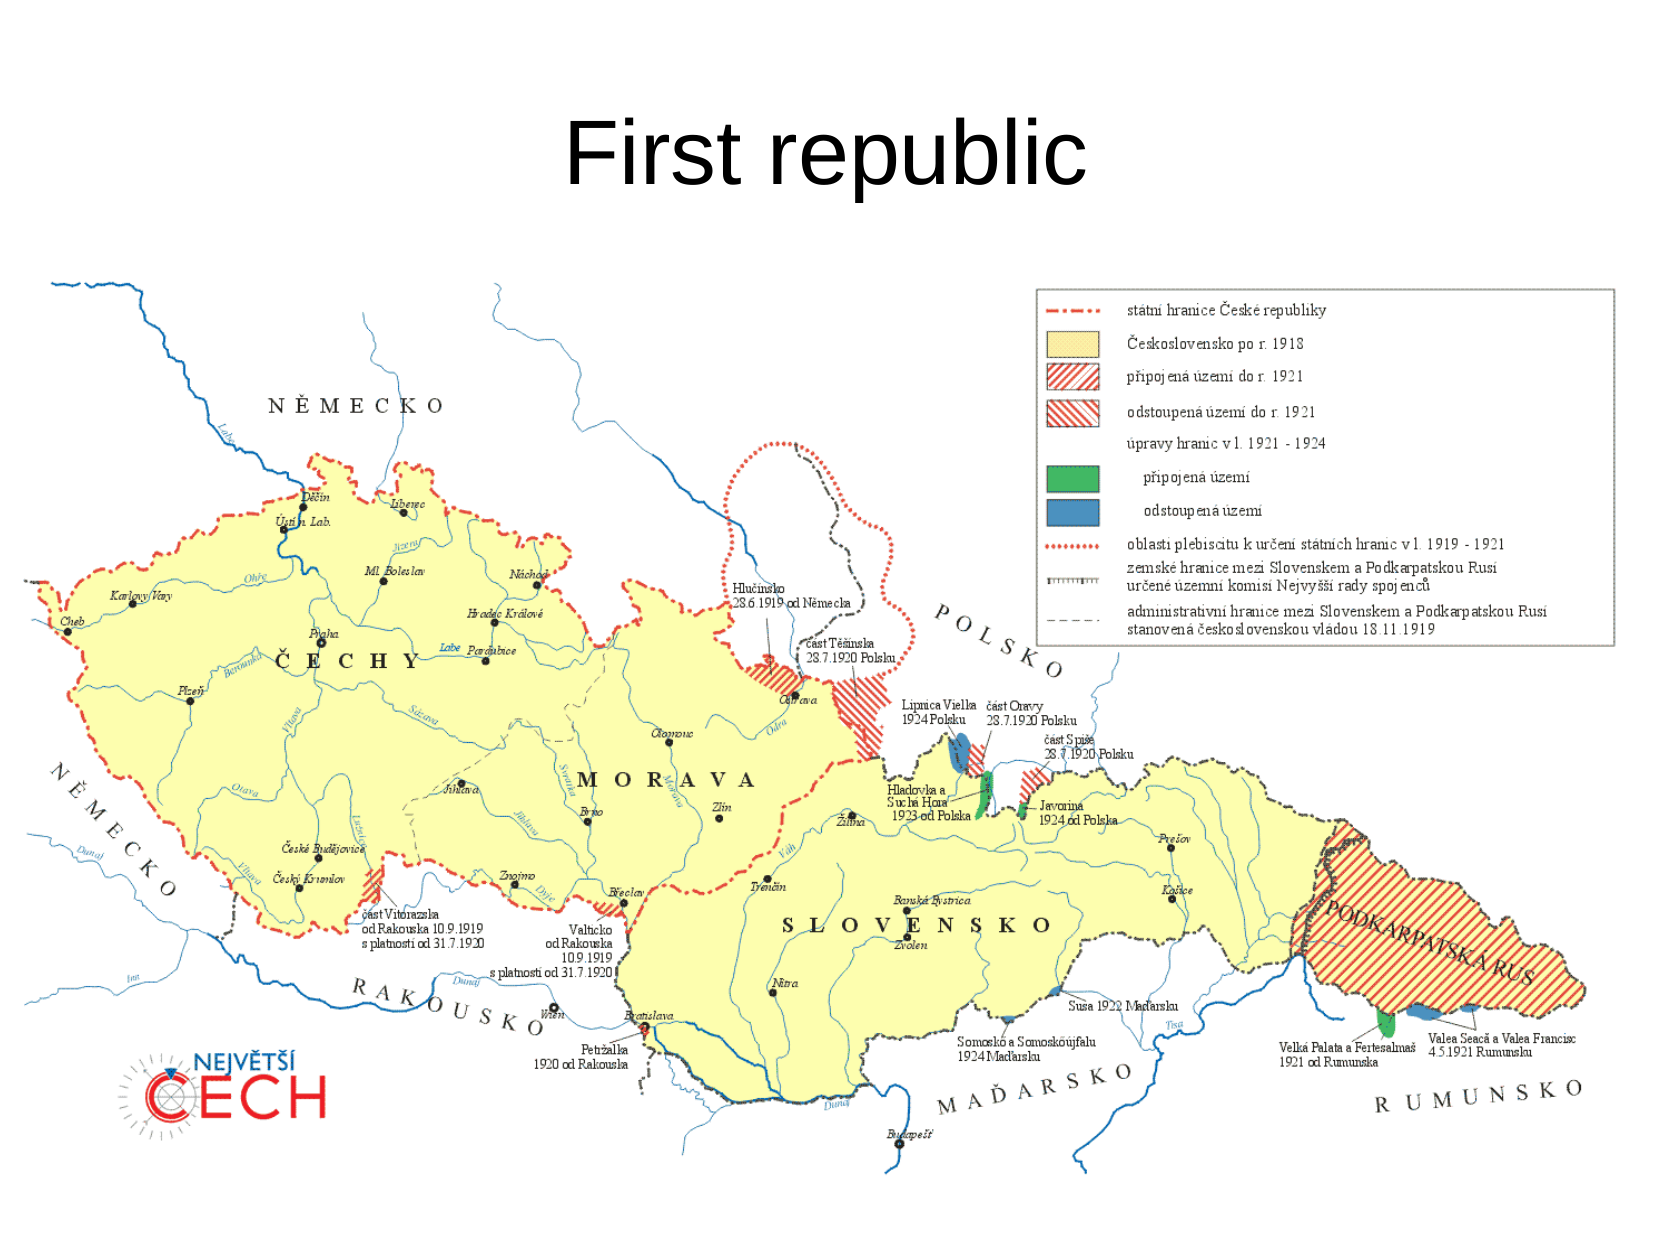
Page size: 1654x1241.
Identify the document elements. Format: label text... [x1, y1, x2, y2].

title First republic [82, 49, 1571, 257]
picture [23, 274, 1619, 1182]
